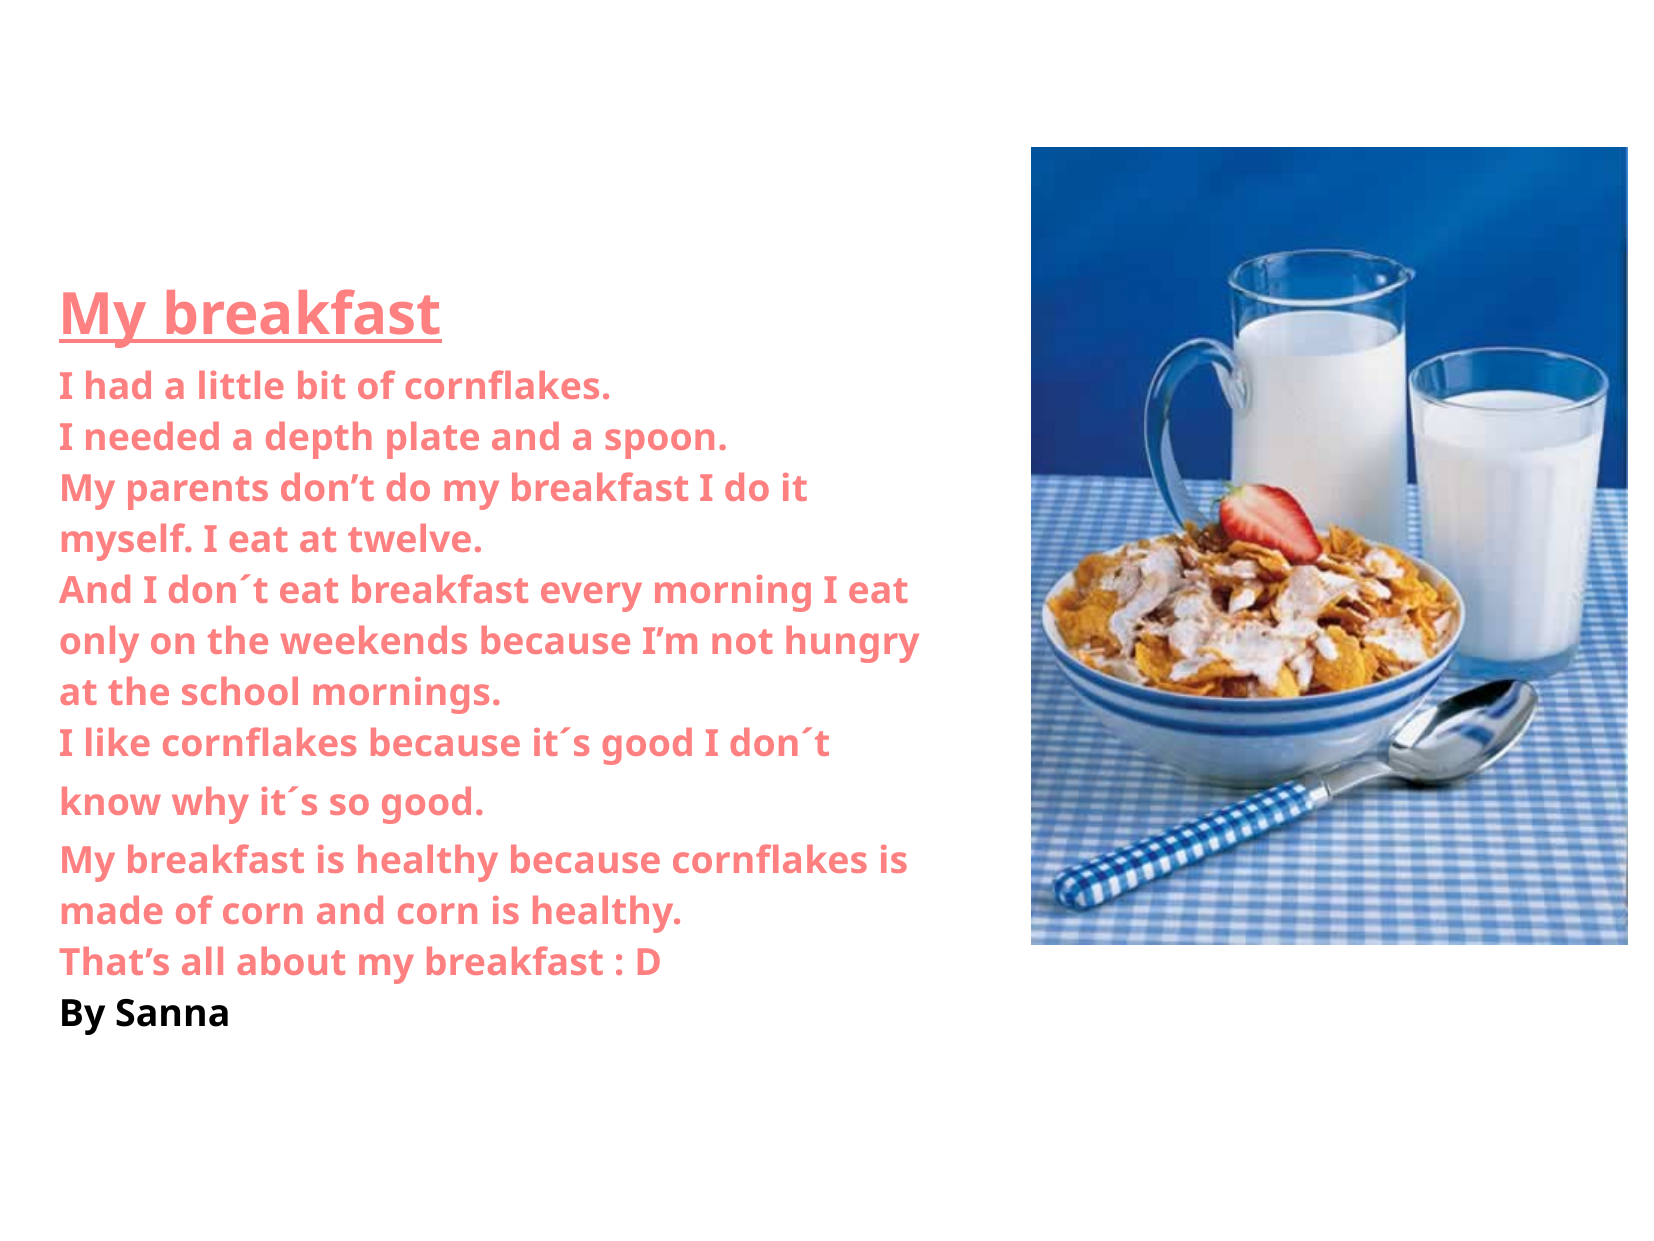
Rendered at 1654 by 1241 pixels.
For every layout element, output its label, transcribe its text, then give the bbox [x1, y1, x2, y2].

subtitle My breakfast I had a little bit of cornflakes. I needed a depth plate and a spoon. My parents don’t do my breakfast I do it myself. I eat at twelve. And I don´t eat breakfast every morning I eat only on the weekends because I’m not hungry at the school mornings. I like cornflakes because it´s good I don´t know why it´s so good. My breakfast is healthy because cornflakes is made of corn and corn is healthy. That’s all about my breakfast : D By Sanna [59, 59, 1040, 1240]
picture [1031, 147, 1628, 945]
